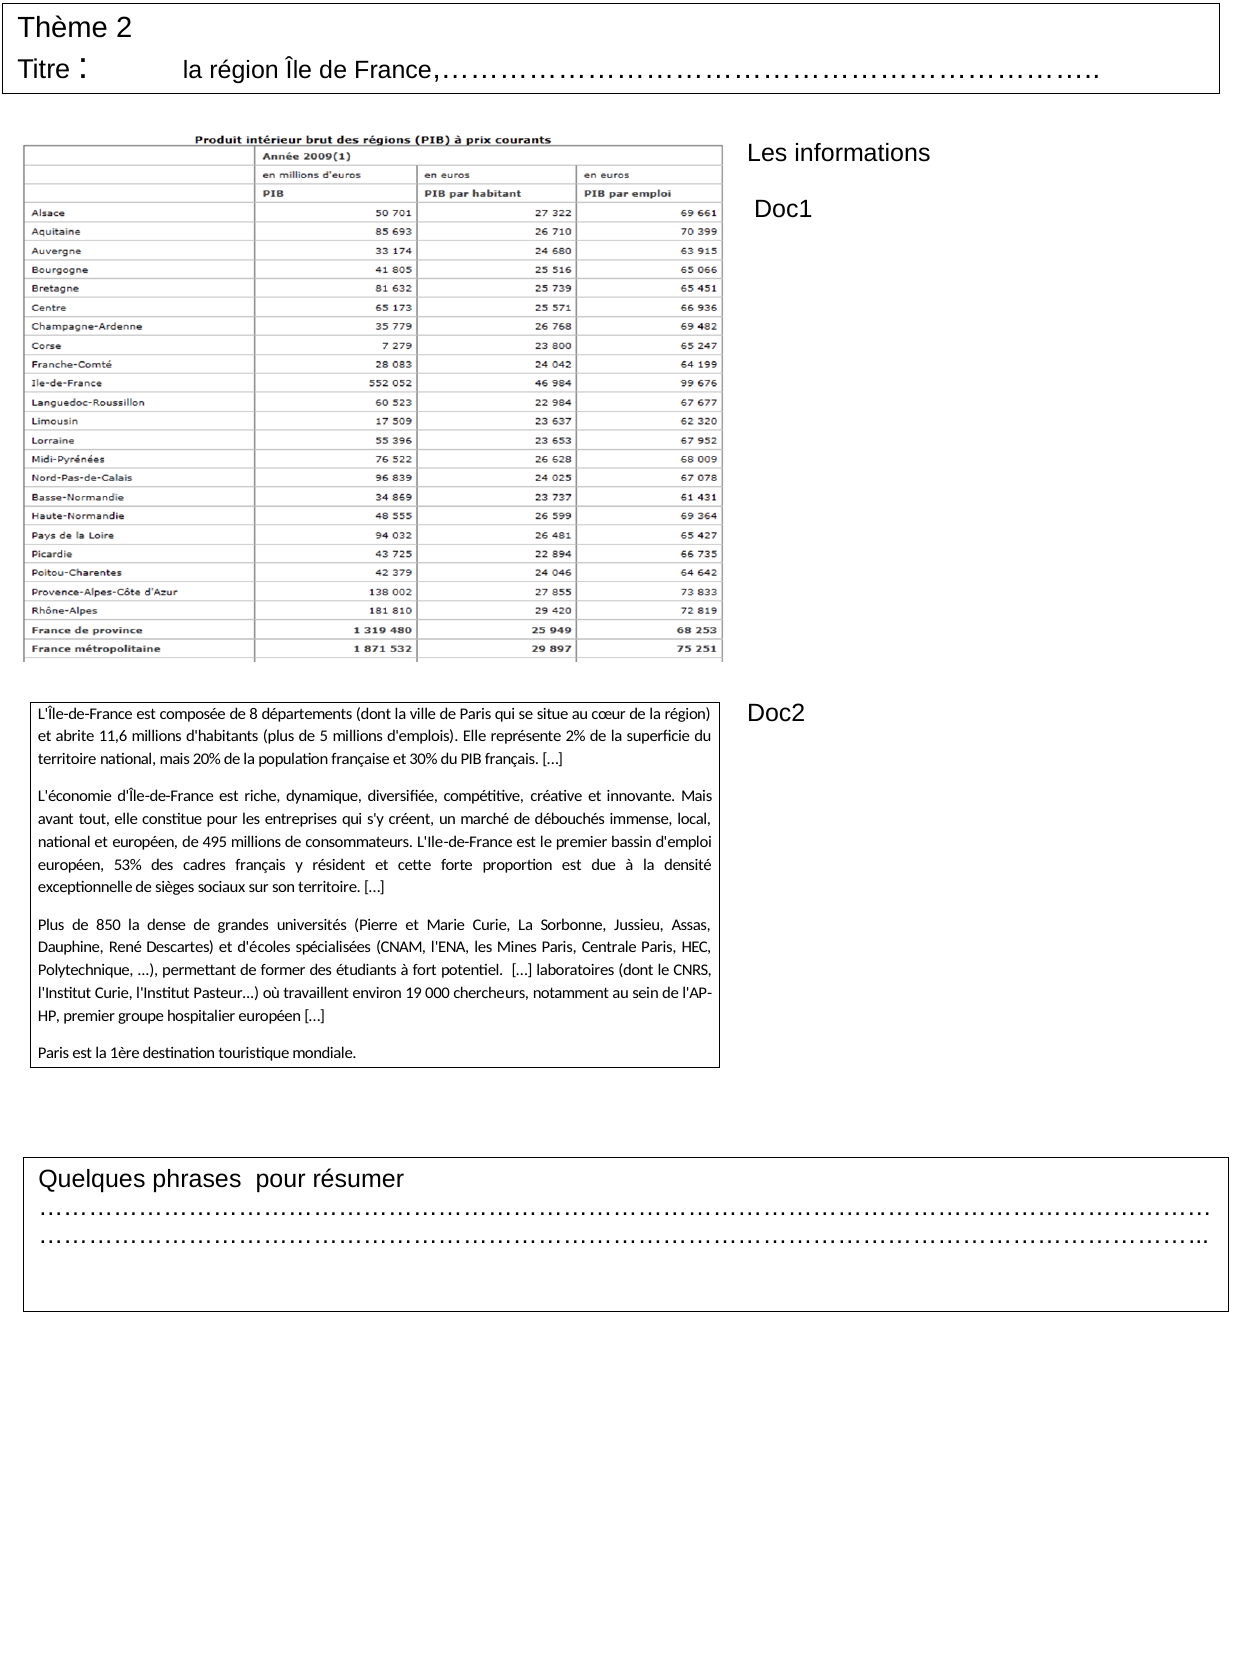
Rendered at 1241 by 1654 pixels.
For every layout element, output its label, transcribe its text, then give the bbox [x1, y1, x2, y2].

picture [29, 701, 721, 1123]
text_box Les informations Doc1 Doc2 [732, 130, 1158, 846]
picture [11, 134, 732, 662]
text_box Quelques phrases pour résumer ………………………………………………………………………………………………………………………………………………………………………………………………………………………………………………………... [23, 1157, 1229, 1312]
text_box Thème 2 Titre : la région Île de France,………………………………………………………….. [2, 3, 1220, 94]
